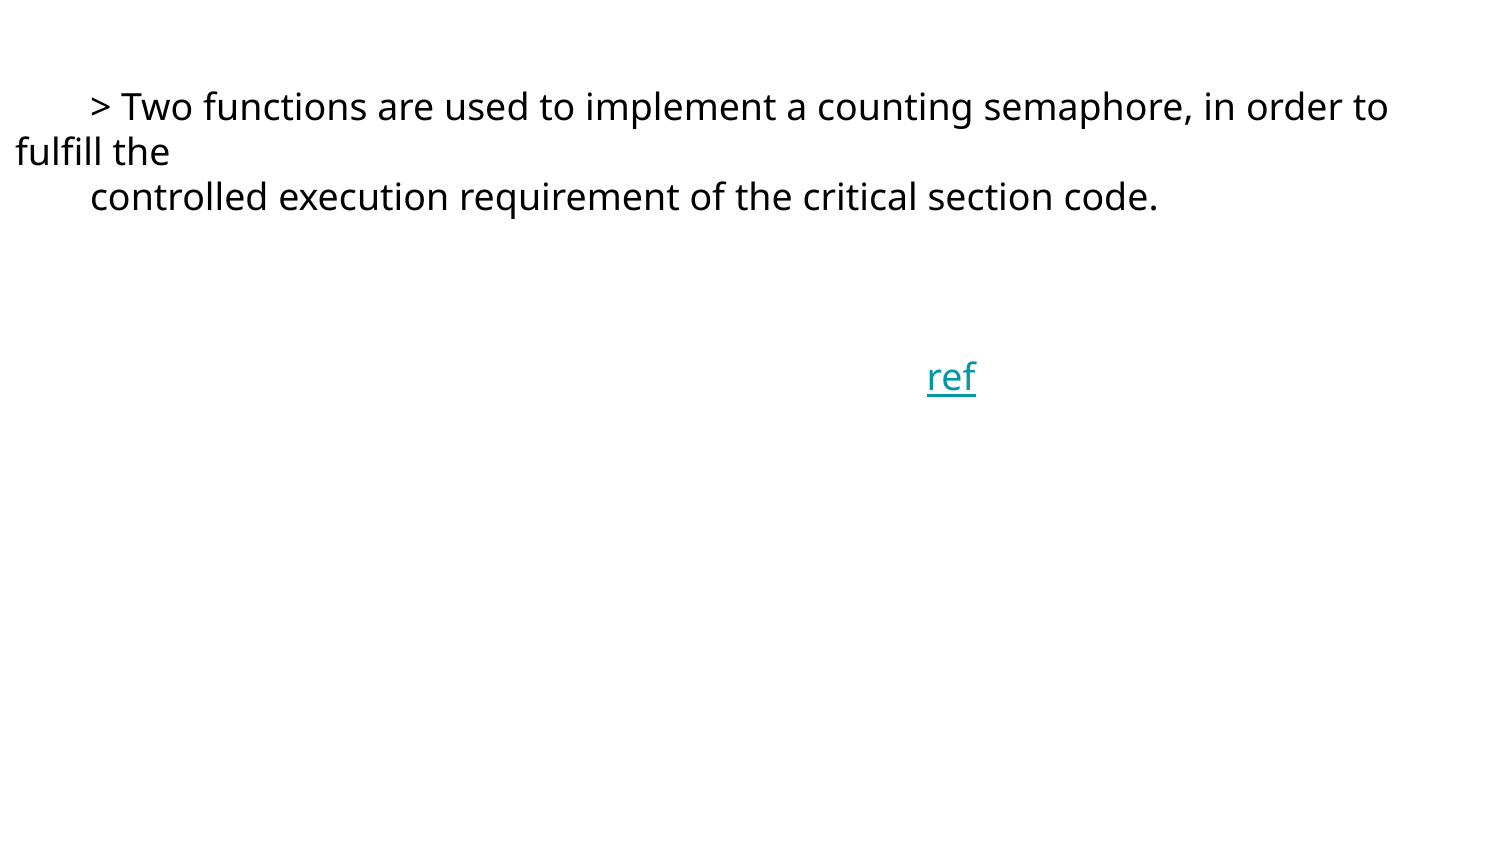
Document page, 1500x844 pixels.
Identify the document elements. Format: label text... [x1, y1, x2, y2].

text_box > Two functions are used to implement a counting semaphore, in order to fulfill the controlled execution requirement of the critical section code. > They update the value of the counting semaphore. > They are by convention named P(s) and V(s). (ref) > P(s) decreases the value of the semaphore. It is placed in the entry code block. > V(s) increases the value of the semaphore. It is placed in the exit code block. [0, 118, 1500, 594]
